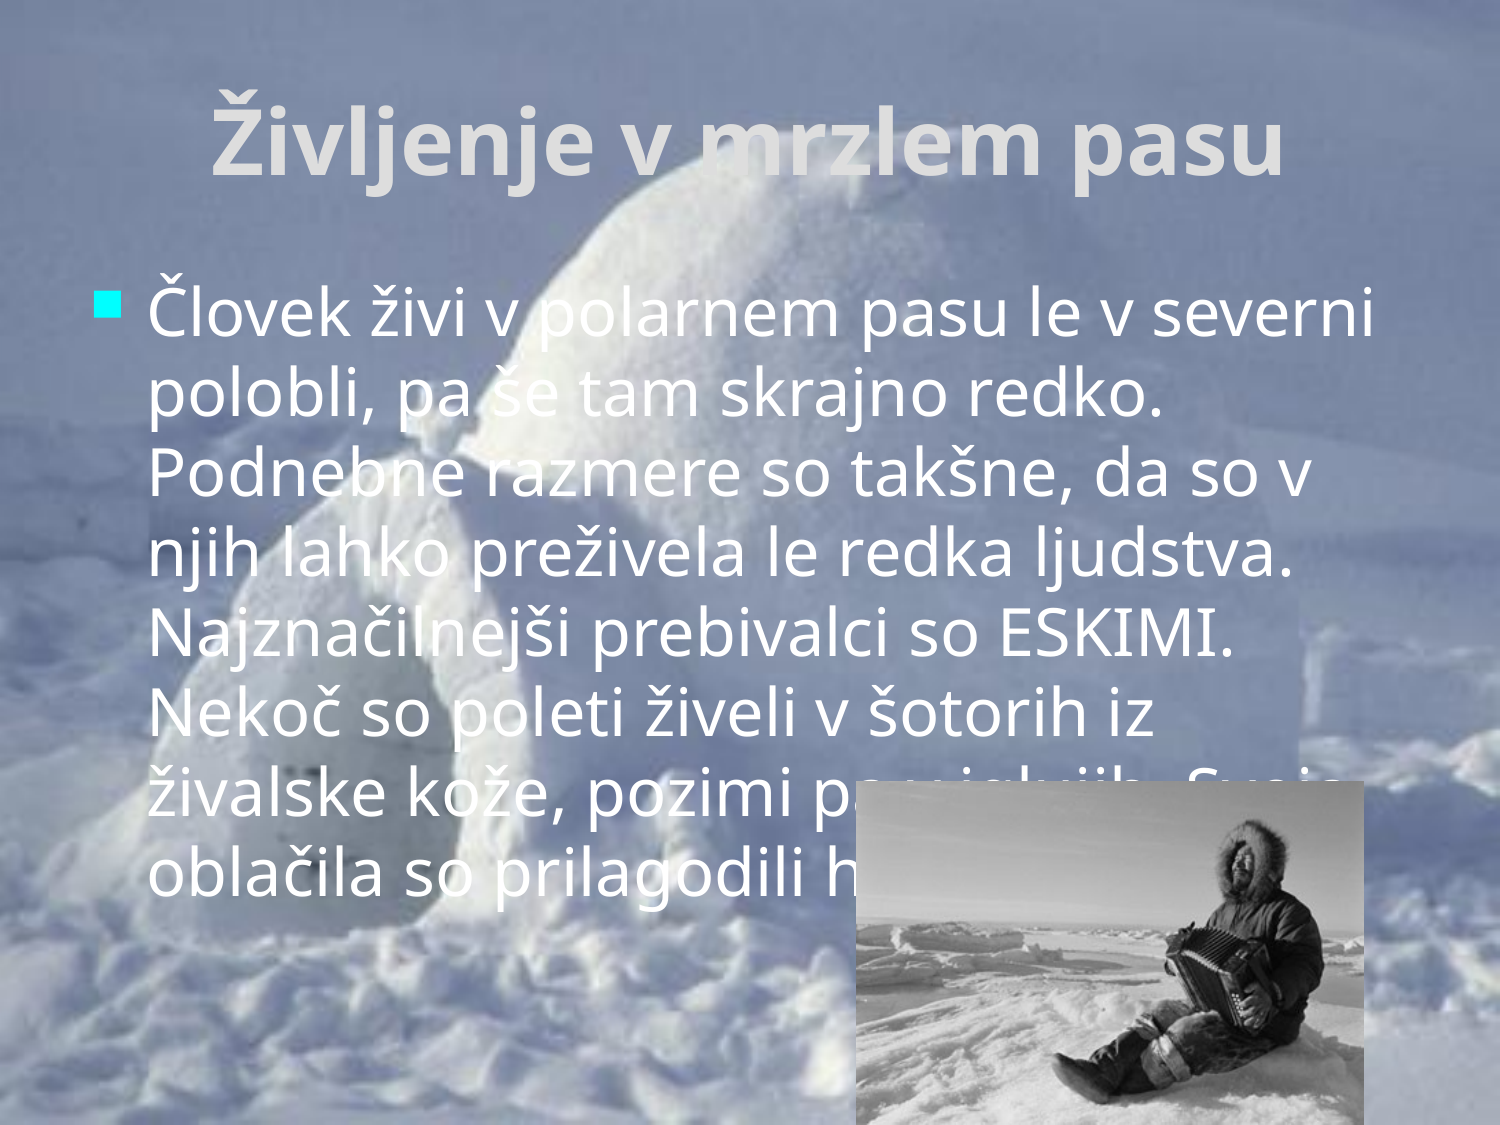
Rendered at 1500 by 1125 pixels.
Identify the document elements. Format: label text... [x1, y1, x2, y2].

picture [0, 0, 1500, 1125]
list Človek živi v polarnem pasu le v severni polobli, pa še tam skrajno redko. Podnebne razmere so takšne, da so v njih lahko preživela le redka ljudstva. Najznačilnejši prebivalci so ESKIMI. Nekoč so poleti živeli v šotorih iz živalske kože, pozimi pa v iglujih. Svoja oblačila so prilagodili hudemu mrazu. [75, 262, 1425, 1005]
title Življenje v mrzlem pasu [75, 45, 1425, 233]
